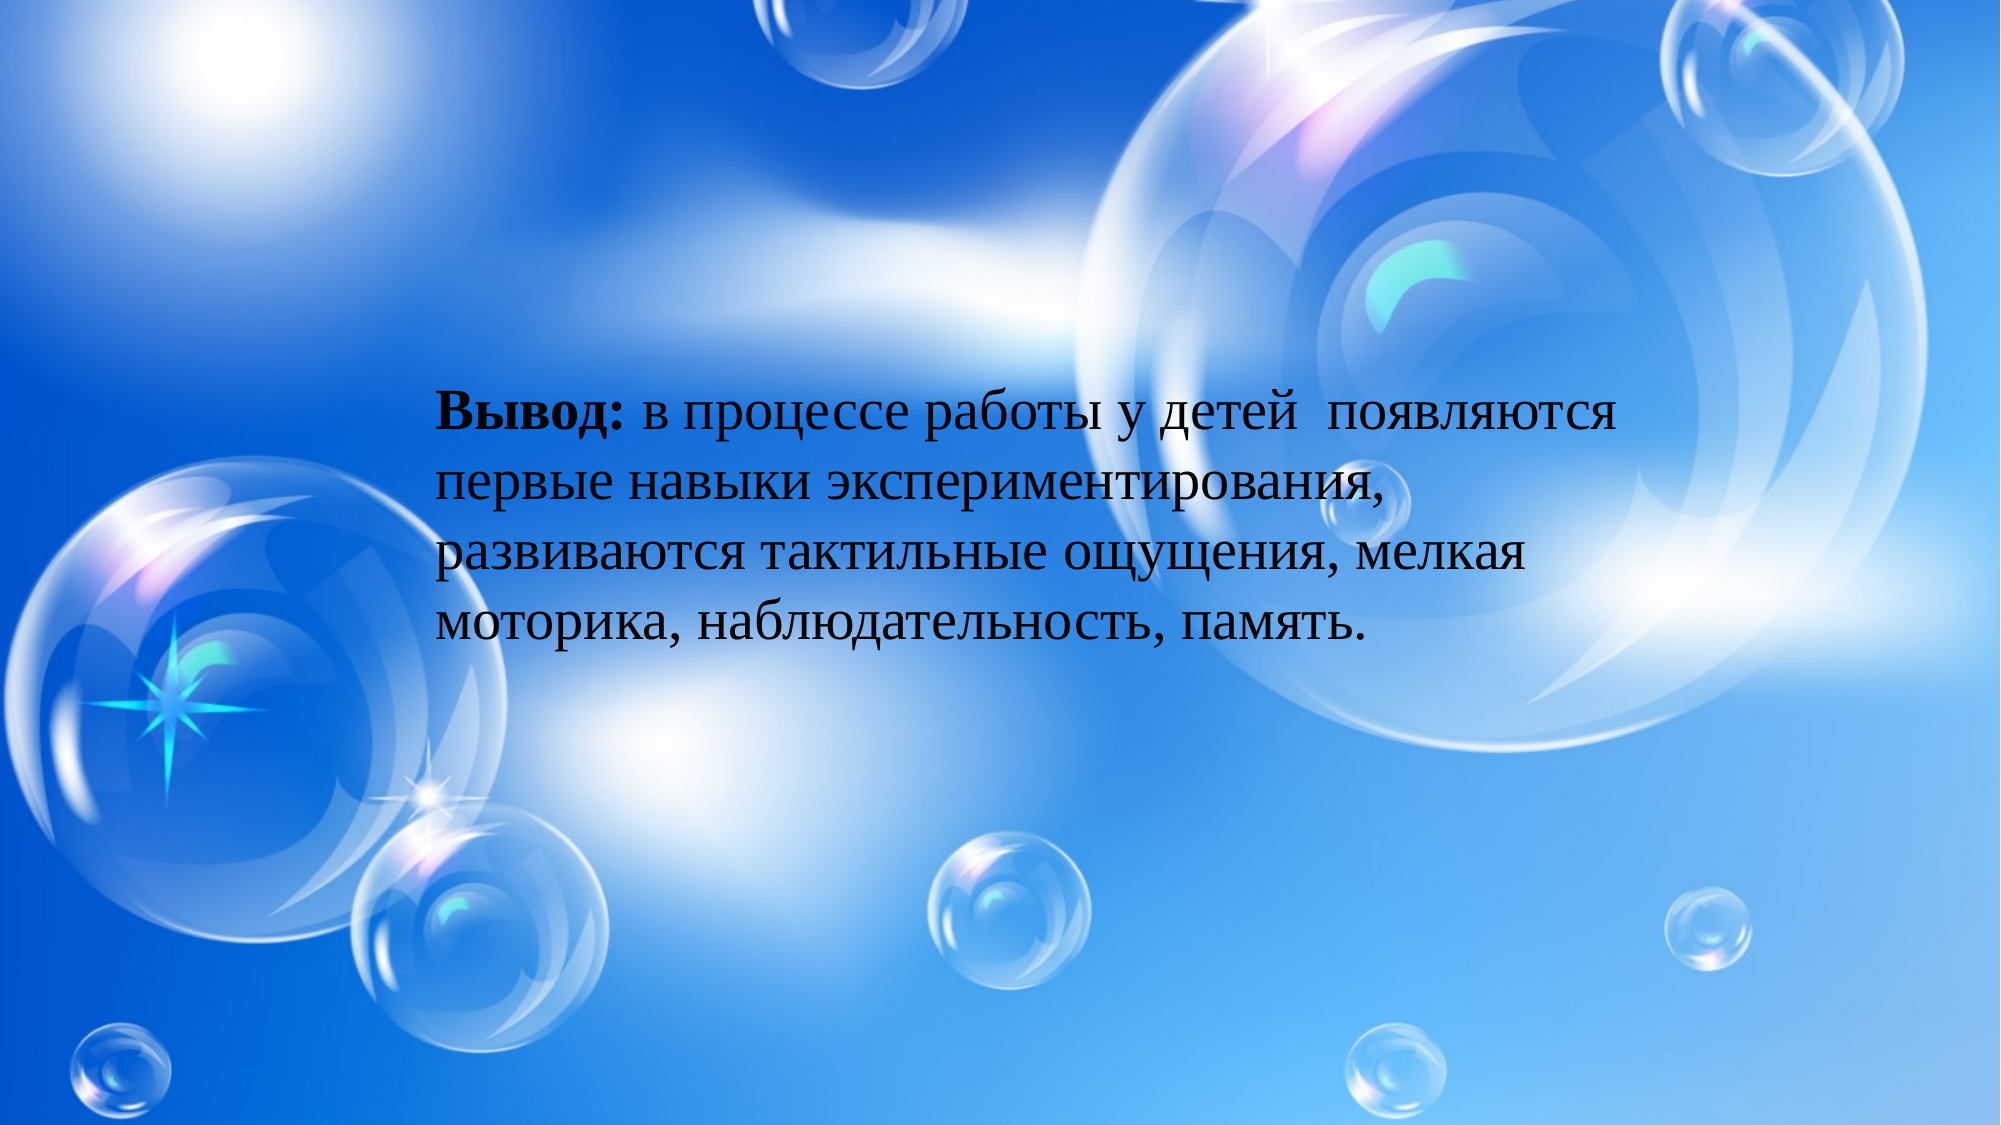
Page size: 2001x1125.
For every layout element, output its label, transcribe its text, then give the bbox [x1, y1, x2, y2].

picture [0, 0, 2000, 1125]
text_box Вывод: в процессе работы у детей появляются первые навыки экспериментирования, развиваются тактильные ощущения, мелкая моторика, наблюдательность, память. [420, 364, 1685, 662]
